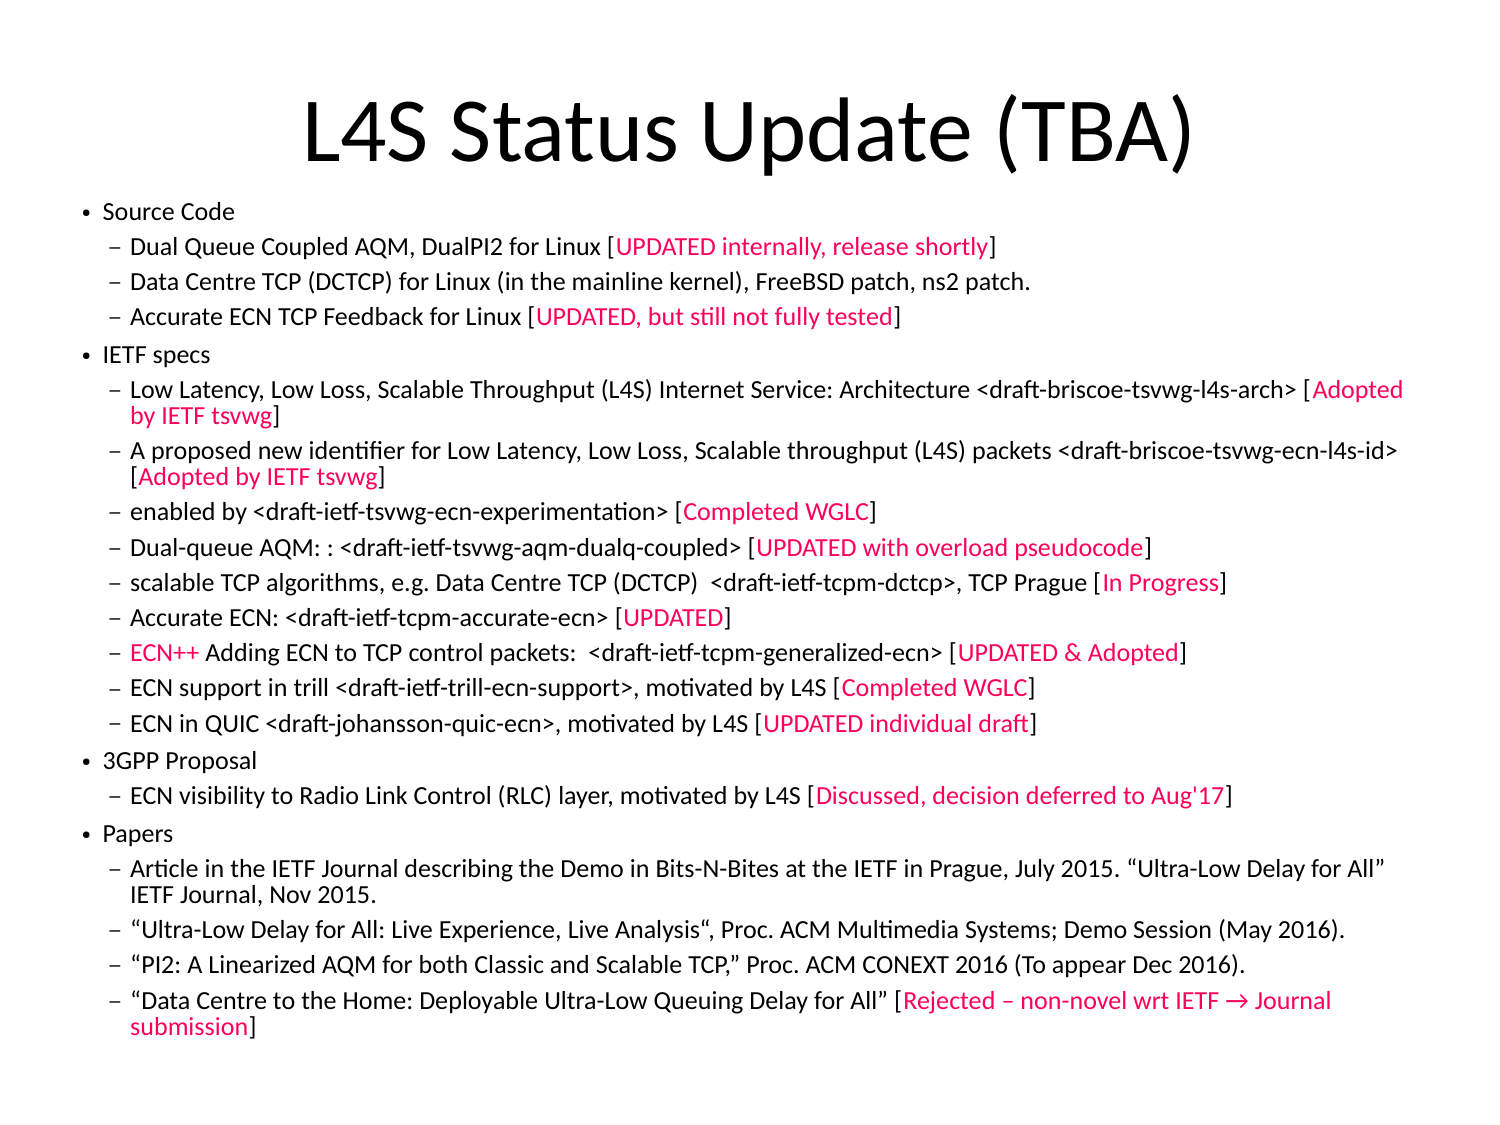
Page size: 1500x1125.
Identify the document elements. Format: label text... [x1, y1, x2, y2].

list Source Code Dual Queue Coupled AQM, DualPI2 for Linux [UPDATED internally, release shortly] Data Centre TCP (DCTCP) for Linux (in the mainline kernel), FreeBSD patch, ns2 patch. Accurate ECN TCP Feedback for Linux [UPDATED, but still not fully tested] IETF specs Low Latency, Low Loss, Scalable Throughput (L4S) Internet Service: Architecture <draft-briscoe-tsvwg-l4s-arch> [Adopted by IETF tsvwg] A proposed new identifier for Low Latency, Low Loss, Scalable throughput (L4S) packets <draft-briscoe-tsvwg-ecn-l4s-id> [Adopted by IETF tsvwg] enabled by <draft-ietf-tsvwg-ecn-experimentation> [Completed WGLC] Dual-queue AQM: : <draft-ietf-tsvwg-aqm-dualq-coupled> [UPDATED with overload pseudocode] scalable TCP algorithms, e.g. Data Centre TCP (DCTCP) <draft-ietf-tcpm-dctcp>, TCP Prague [In Progress] Accurate ECN: <draft-ietf-tcpm-accurate-ecn> [UPDATED] ECN++ Adding ECN to TCP control packets: <draft-ietf-tcpm-generalized-ecn> [UPDATED & Adopted] ECN support in trill <draft-ietf-trill-ecn-support>, motivated by L4S [Completed WGLC] ECN in QUIC <draft-johansson-quic-ecn>, motivated by L4S [UPDATED individual draft] 3GPP Proposal ECN visibility to Radio Link Control (RLC) layer, motivated by L4S [Discussed, decision deferred to Aug'17] Papers Article in the IETF Journal describing the Demo in Bits-N-Bites at the IETF in Prague, July 2015. “Ultra-Low Delay for All” IETF Journal, Nov 2015. “Ultra-Low Delay for All: Live Experience, Live Analysis“, Proc. ACM Multimedia Systems; Demo Session (May 2016). “PI2: A Linearized AQM for both Classic and Scalable TCP,” Proc. ACM CONEXT 2016 (To appear Dec 2016). “Data Centre to the Home: Deployable Ultra-Low Queuing Delay for All” [Rejected – non-novel wrt IETF → Journal submission] [75, 200, 1425, 1063]
title L4S Status Update (TBA) [75, 44, 1425, 200]
